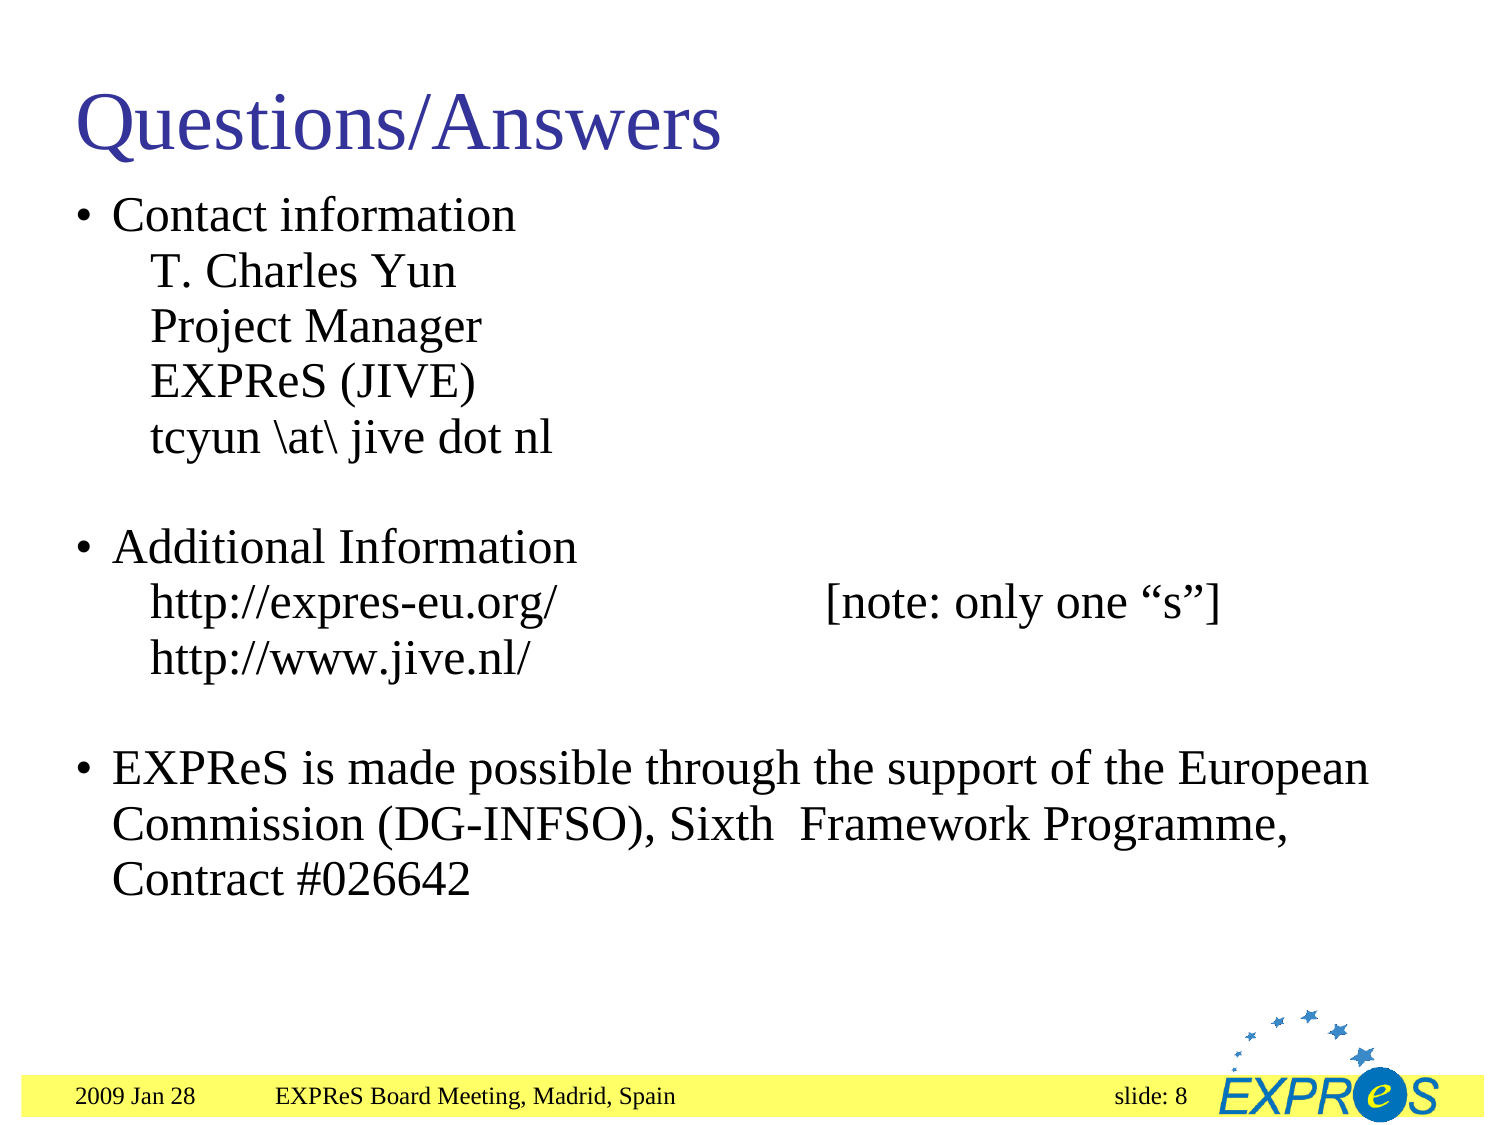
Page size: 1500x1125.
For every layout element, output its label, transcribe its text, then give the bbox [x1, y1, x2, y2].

list Contact information T. Charles Yun Project Manager EXPReS (JIVE) tcyun \at\ jive dot nl Additional Information http://expres-eu.org/ [note: only one “s”] http://www.jive.nl/ EXPReS is made possible through the support of the European Commission (DG-INFSO), Sixth Framework Programme, Contract #026642 [75, 187, 1426, 1038]
title Questions/Answers [75, 71, 1426, 172]
picture [21, 1006, 1500, 1125]
